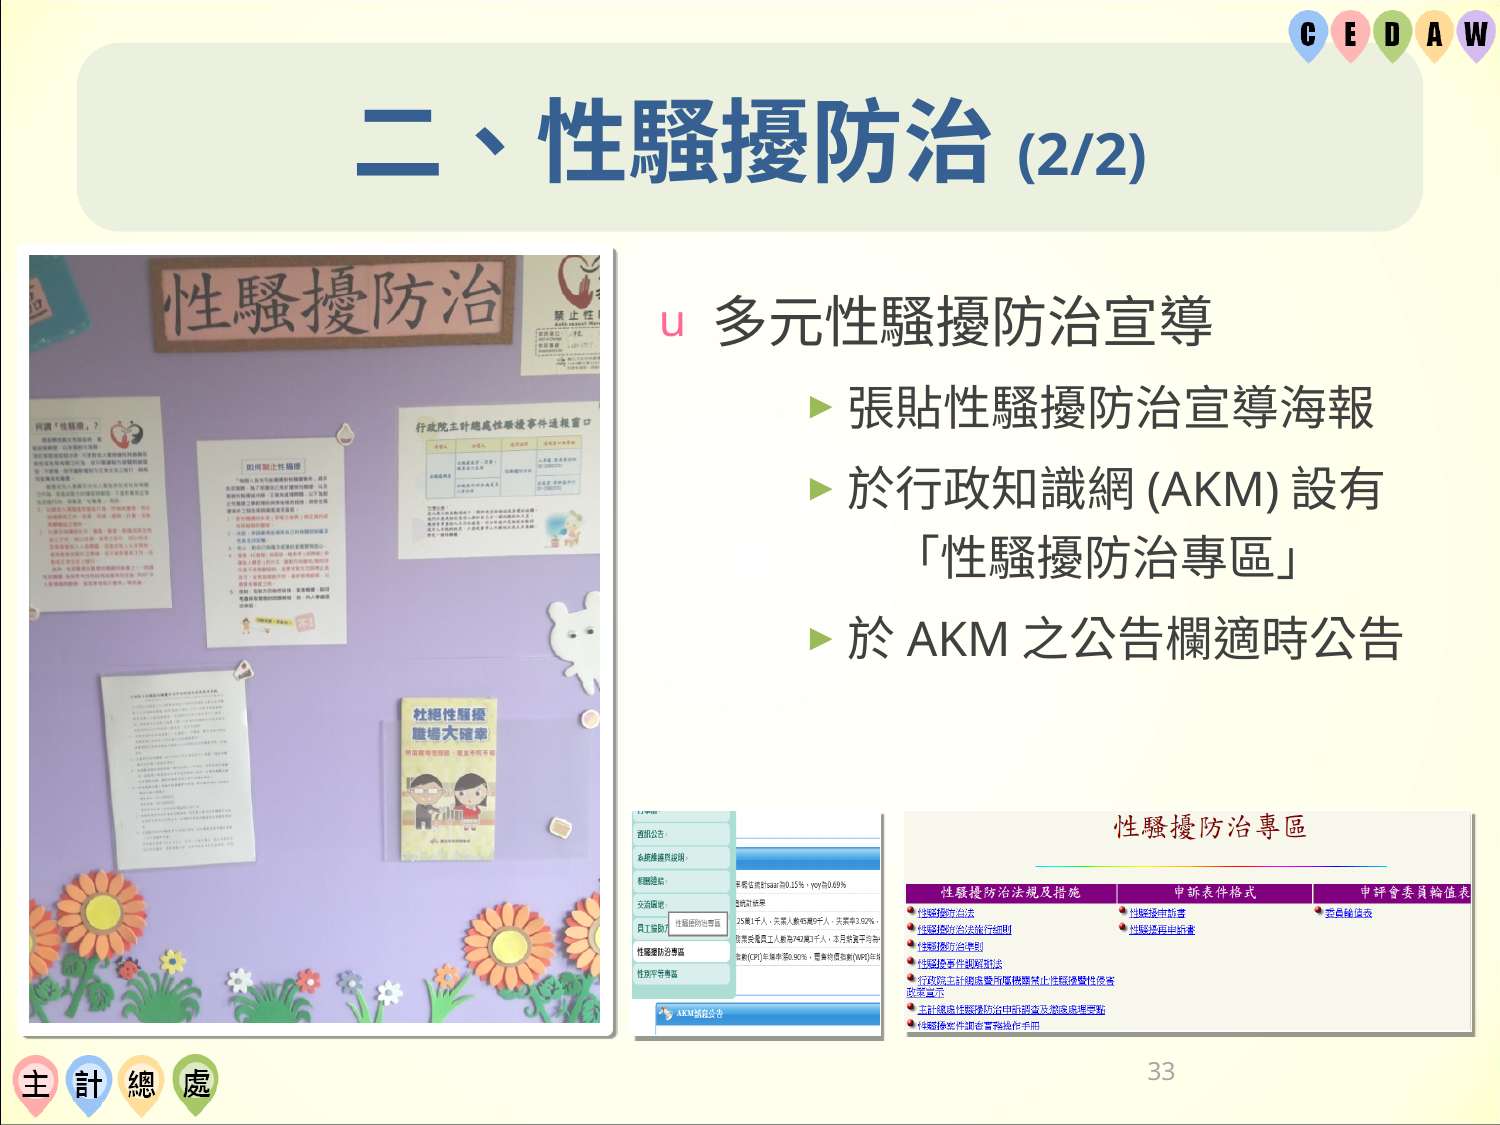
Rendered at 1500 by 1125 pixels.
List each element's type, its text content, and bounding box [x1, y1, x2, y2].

list 多元性騷擾防治宣導 張貼性騷擾防治宣導海報 於行政知識網(AKM)設有「性騷擾防治專區」 於AKM之公告欄適時公告 [643, 278, 1436, 728]
title 二、性騷擾防治(2/2) [75, 45, 1426, 233]
picture [29, 255, 601, 1024]
picture [903, 810, 1471, 1031]
picture [631, 810, 880, 1035]
text_box [1132, 1042, 1483, 1103]
